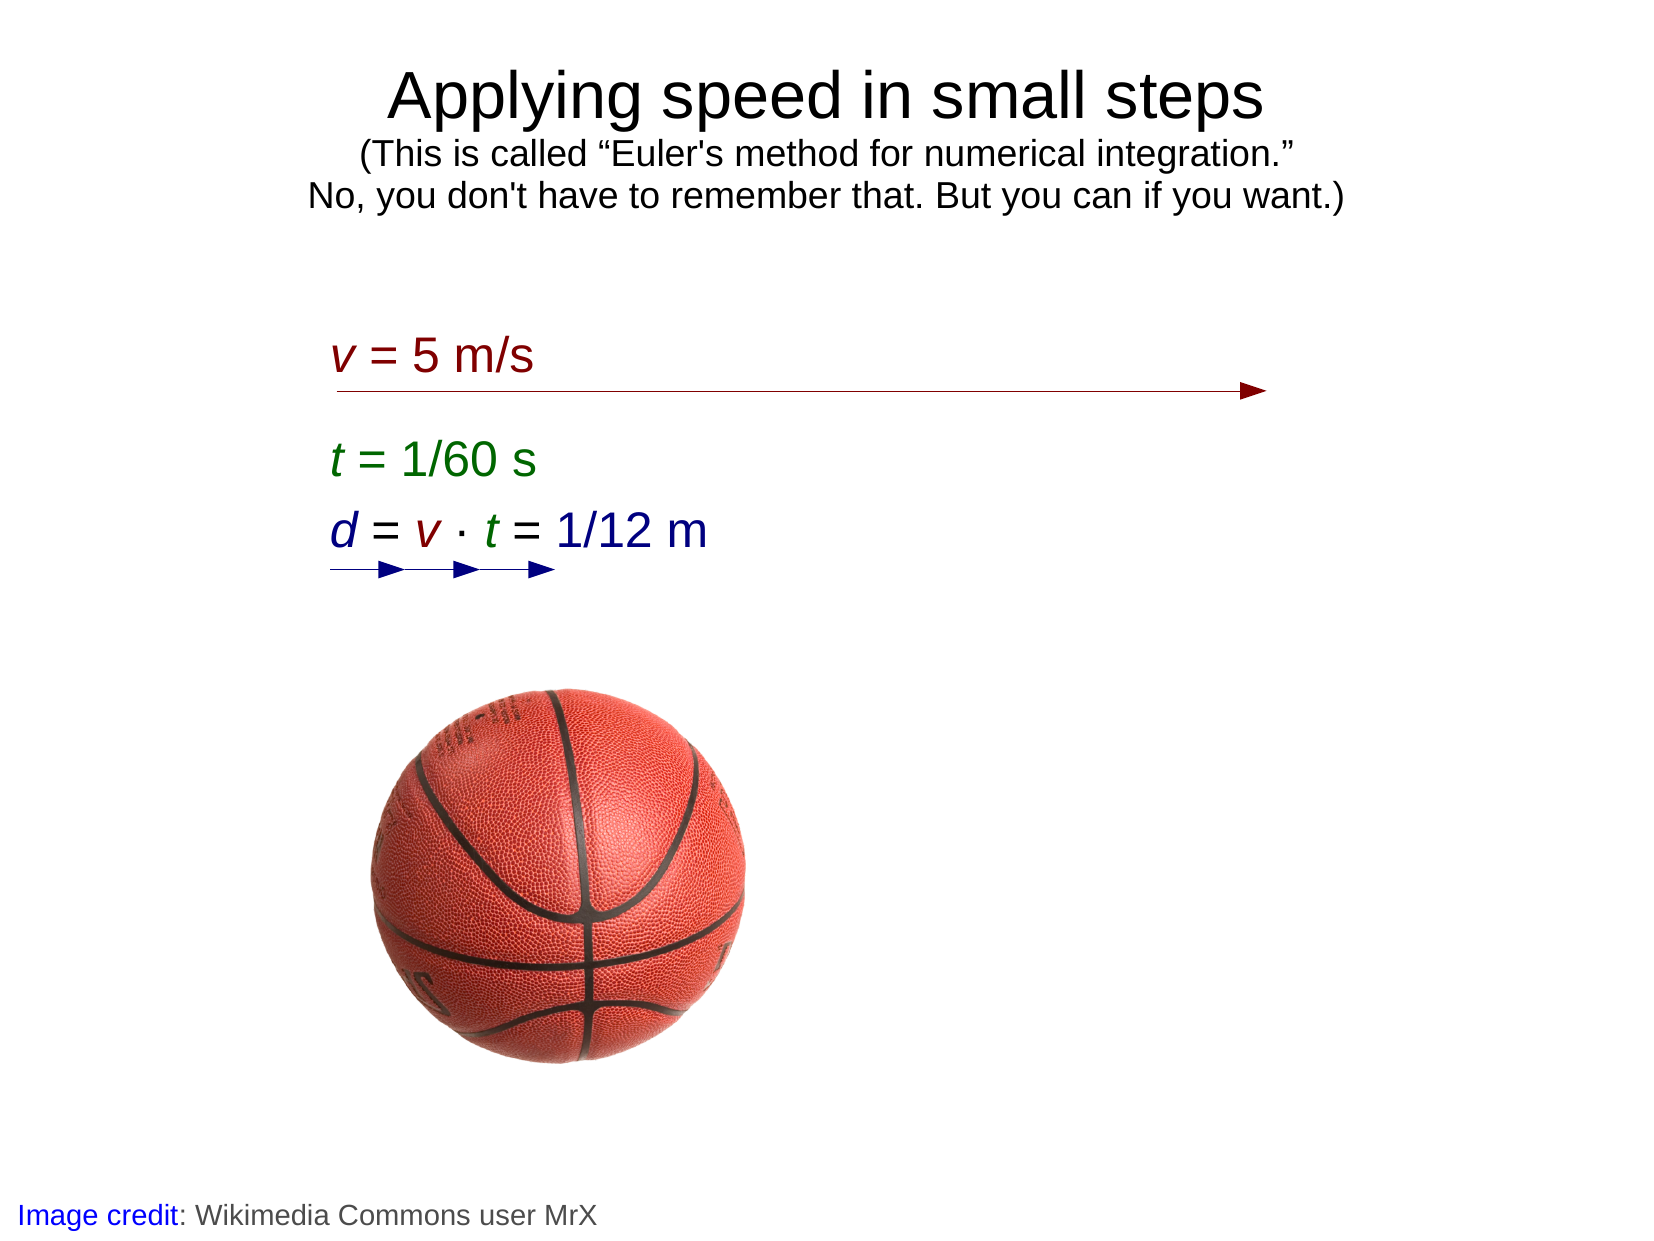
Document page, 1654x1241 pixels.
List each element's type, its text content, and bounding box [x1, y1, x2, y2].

subtitle Applying speed in small steps (This is called “Euler's method for numerical integration.” No, you don't have to remember that. But you can if you want.) [82, 49, 1571, 226]
text_box v = 5 m/s [315, 319, 676, 391]
text_box t = 1/60 s [315, 423, 781, 494]
text_box Image credit: Wikimedia Commons user MrX [2, 1191, 1163, 1240]
text_box d = v · t = 1/12 m [315, 494, 781, 566]
picture [370, 688, 746, 1064]
